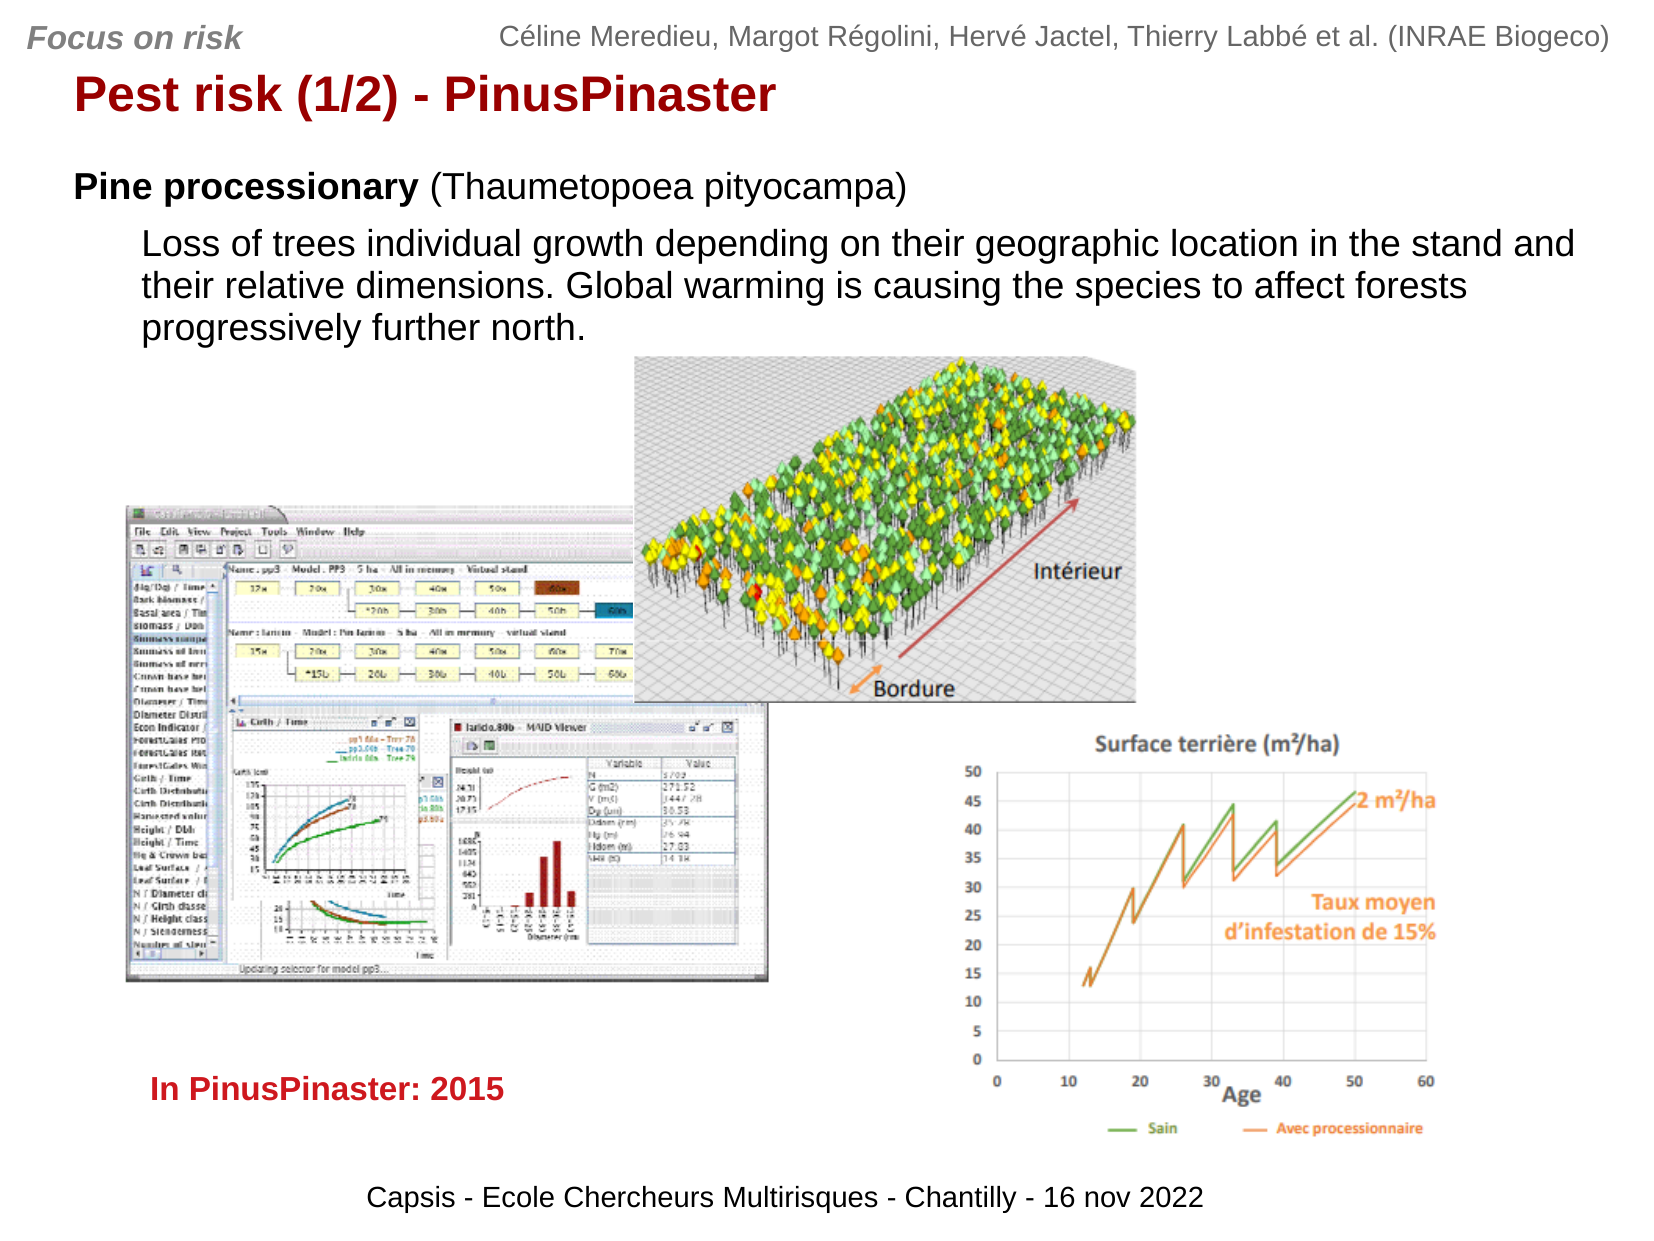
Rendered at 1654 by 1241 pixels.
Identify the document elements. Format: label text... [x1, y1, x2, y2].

text_box Loss of trees individual growth depending on their geographic location in the stand and their relative dimensions. Global warming is causing the species to affect forests progressively further north. [126, 215, 1594, 356]
text_box Pest risk (1/2) - PinusPinaster [59, 59, 1595, 131]
text_box In PinusPinaster: 2015 [135, 1062, 591, 1122]
picture [123, 355, 1138, 984]
picture [942, 719, 1446, 1143]
text_box Pine processionary (Thaumetopoea pityocampa) [58, 158, 1032, 216]
text_box Céline Meredieu, Margot Régolini, Hervé Jactel, Thierry Labbé et al. (INRAE Biogeco) [465, 12, 1627, 76]
text_box Focus on risk [11, 11, 426, 65]
